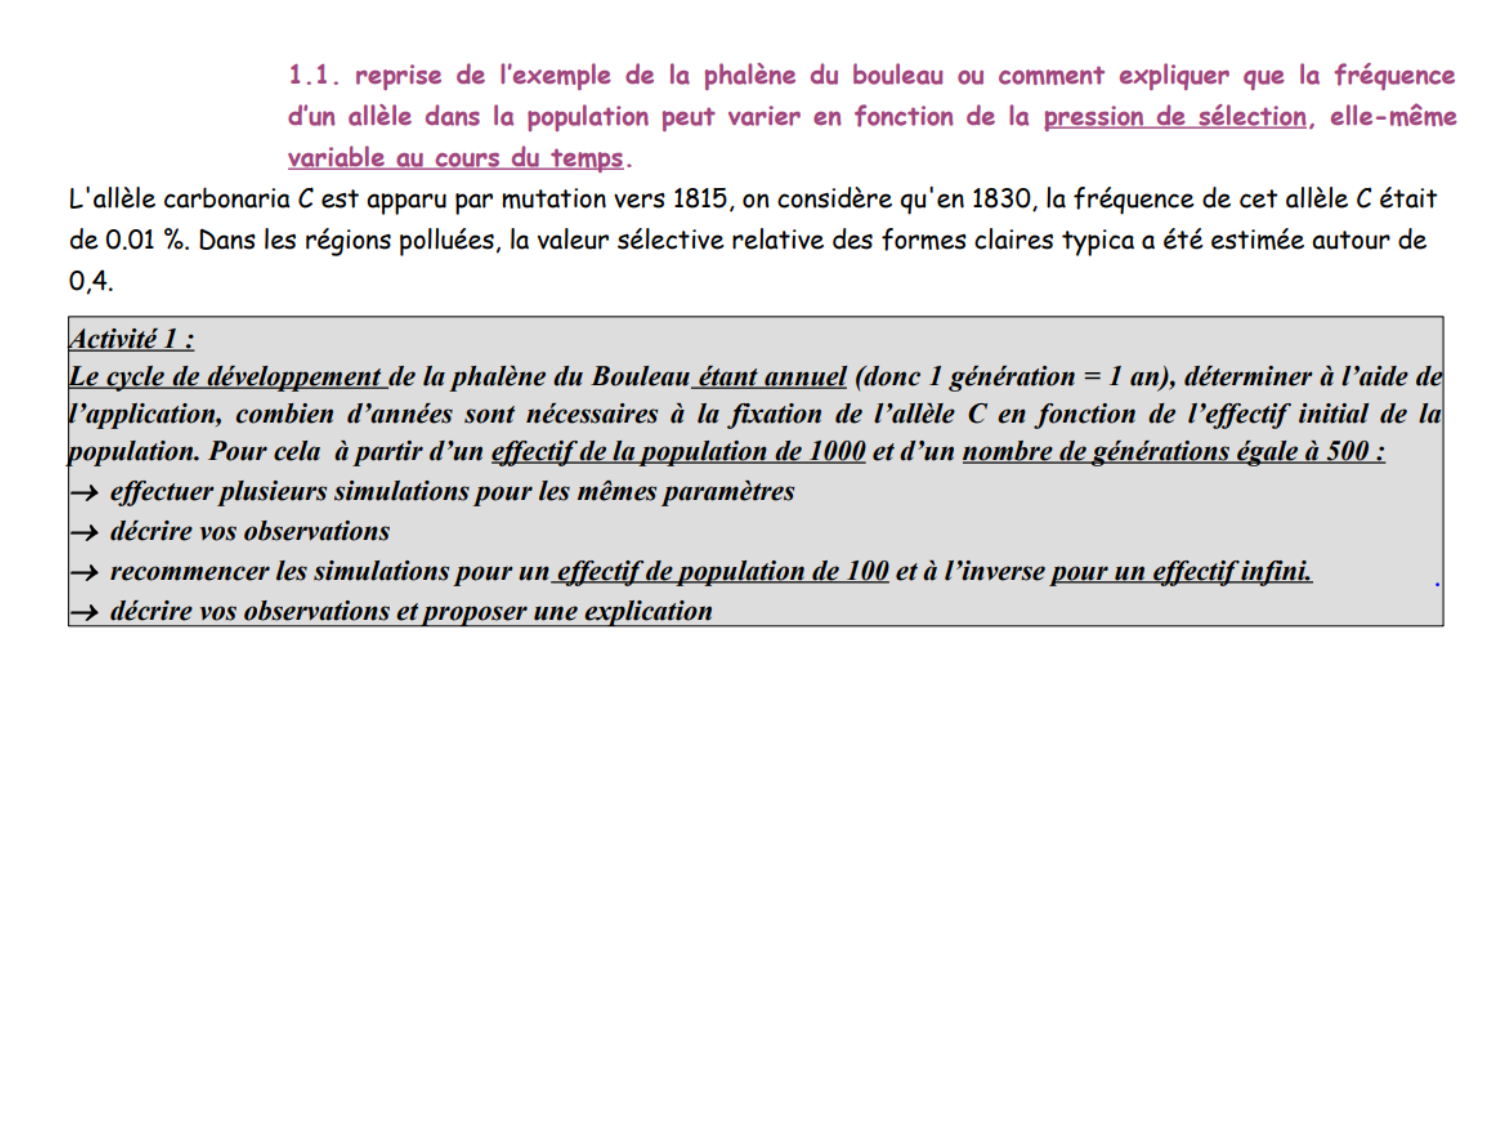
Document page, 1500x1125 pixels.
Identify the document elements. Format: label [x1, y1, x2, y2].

picture [28, 18, 1482, 638]
